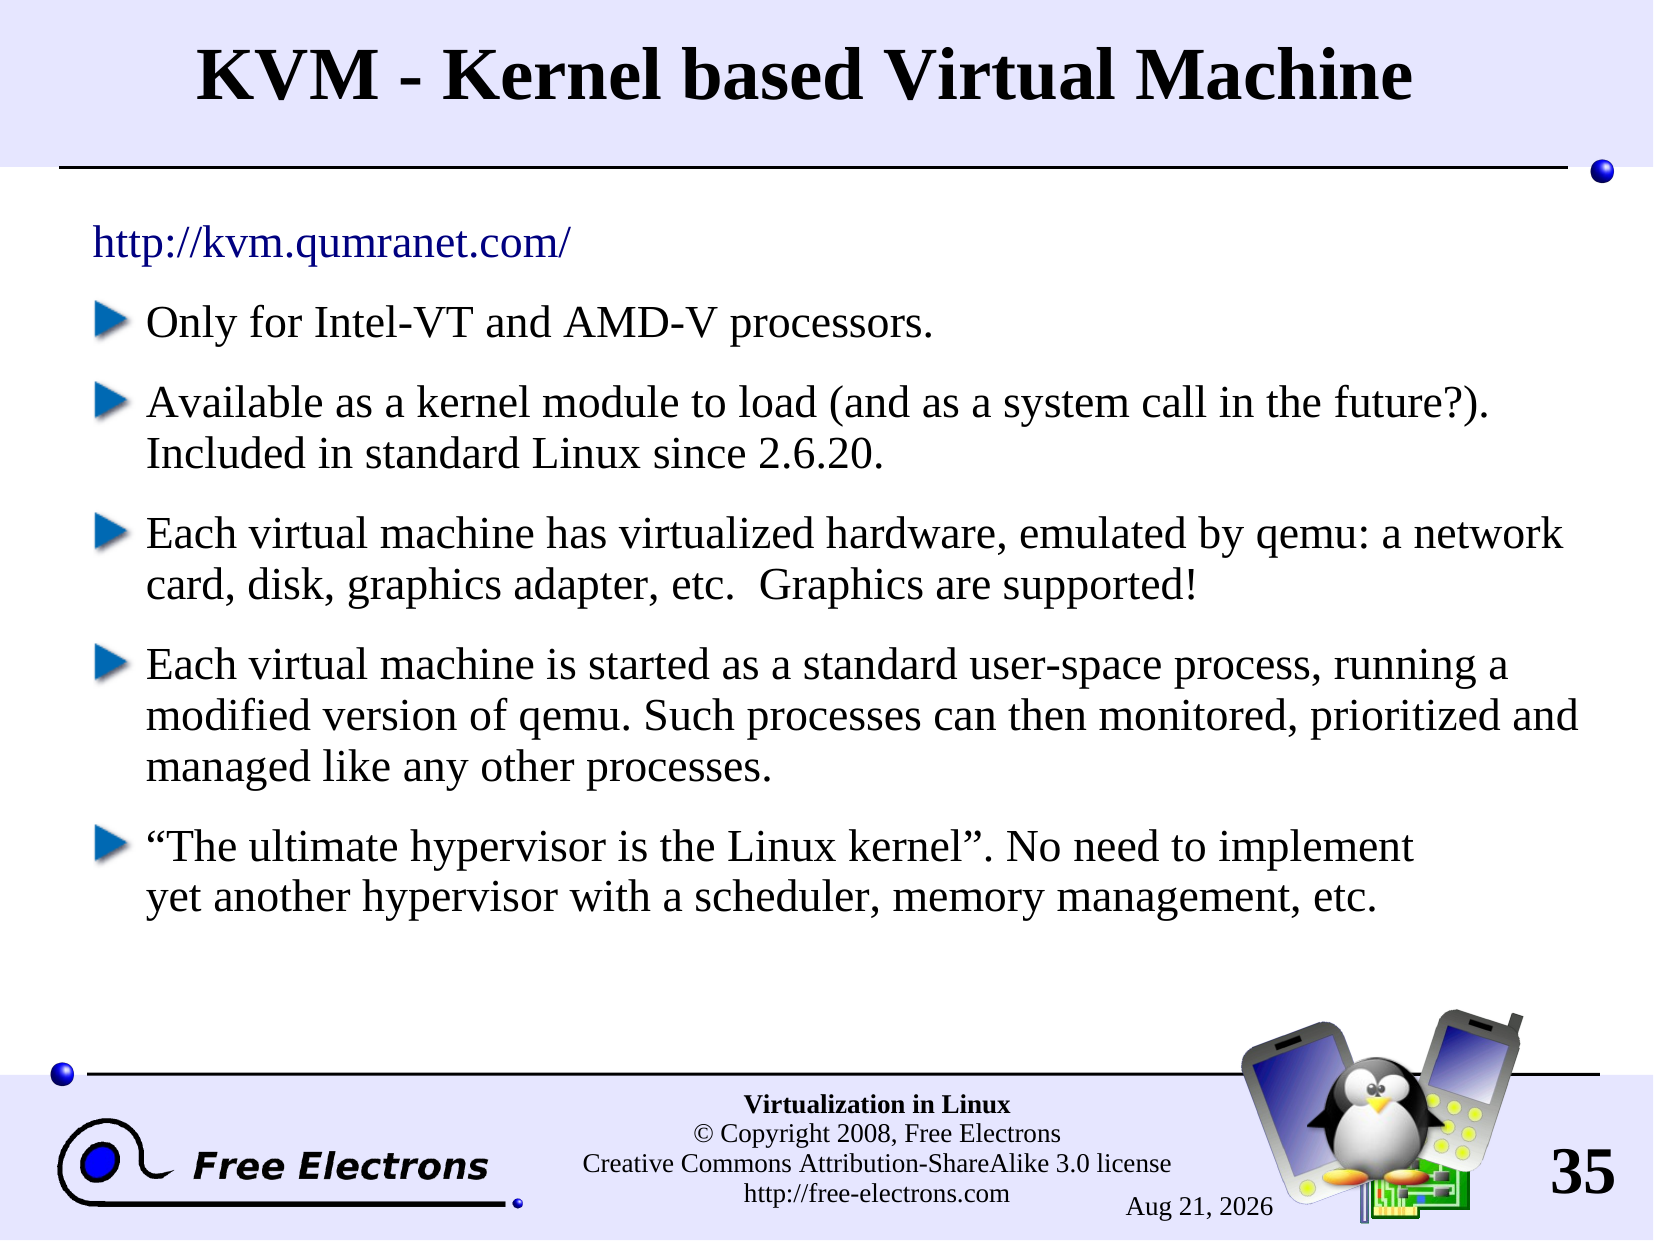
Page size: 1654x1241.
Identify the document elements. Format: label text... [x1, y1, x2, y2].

title KVM - Kernel based Virtual Machine [60, 25, 1551, 124]
list http://kvm.qumranet.com/ Only for Intel-VT and AMD-V processors. Available as a kernel module to load (and as a system call in the future?). Included in standard Linux since 2.6.20. Each virtual machine has virtualized hardware, emulated by qemu: a network card, disk, graphics adapter, etc. Graphics are supported! Each virtual machine is started as a standard user-space process, running a modified version of qemu. Such processes can then monitored, prioritized and managed like any other processes. “The ultimate hypervisor is the Linux kernel”. No need to implement yet another hypervisor with a scheduler, memory management, etc. [75, 216, 1613, 1066]
picture [50, 1107, 527, 1216]
picture [1231, 1066, 1521, 1241]
